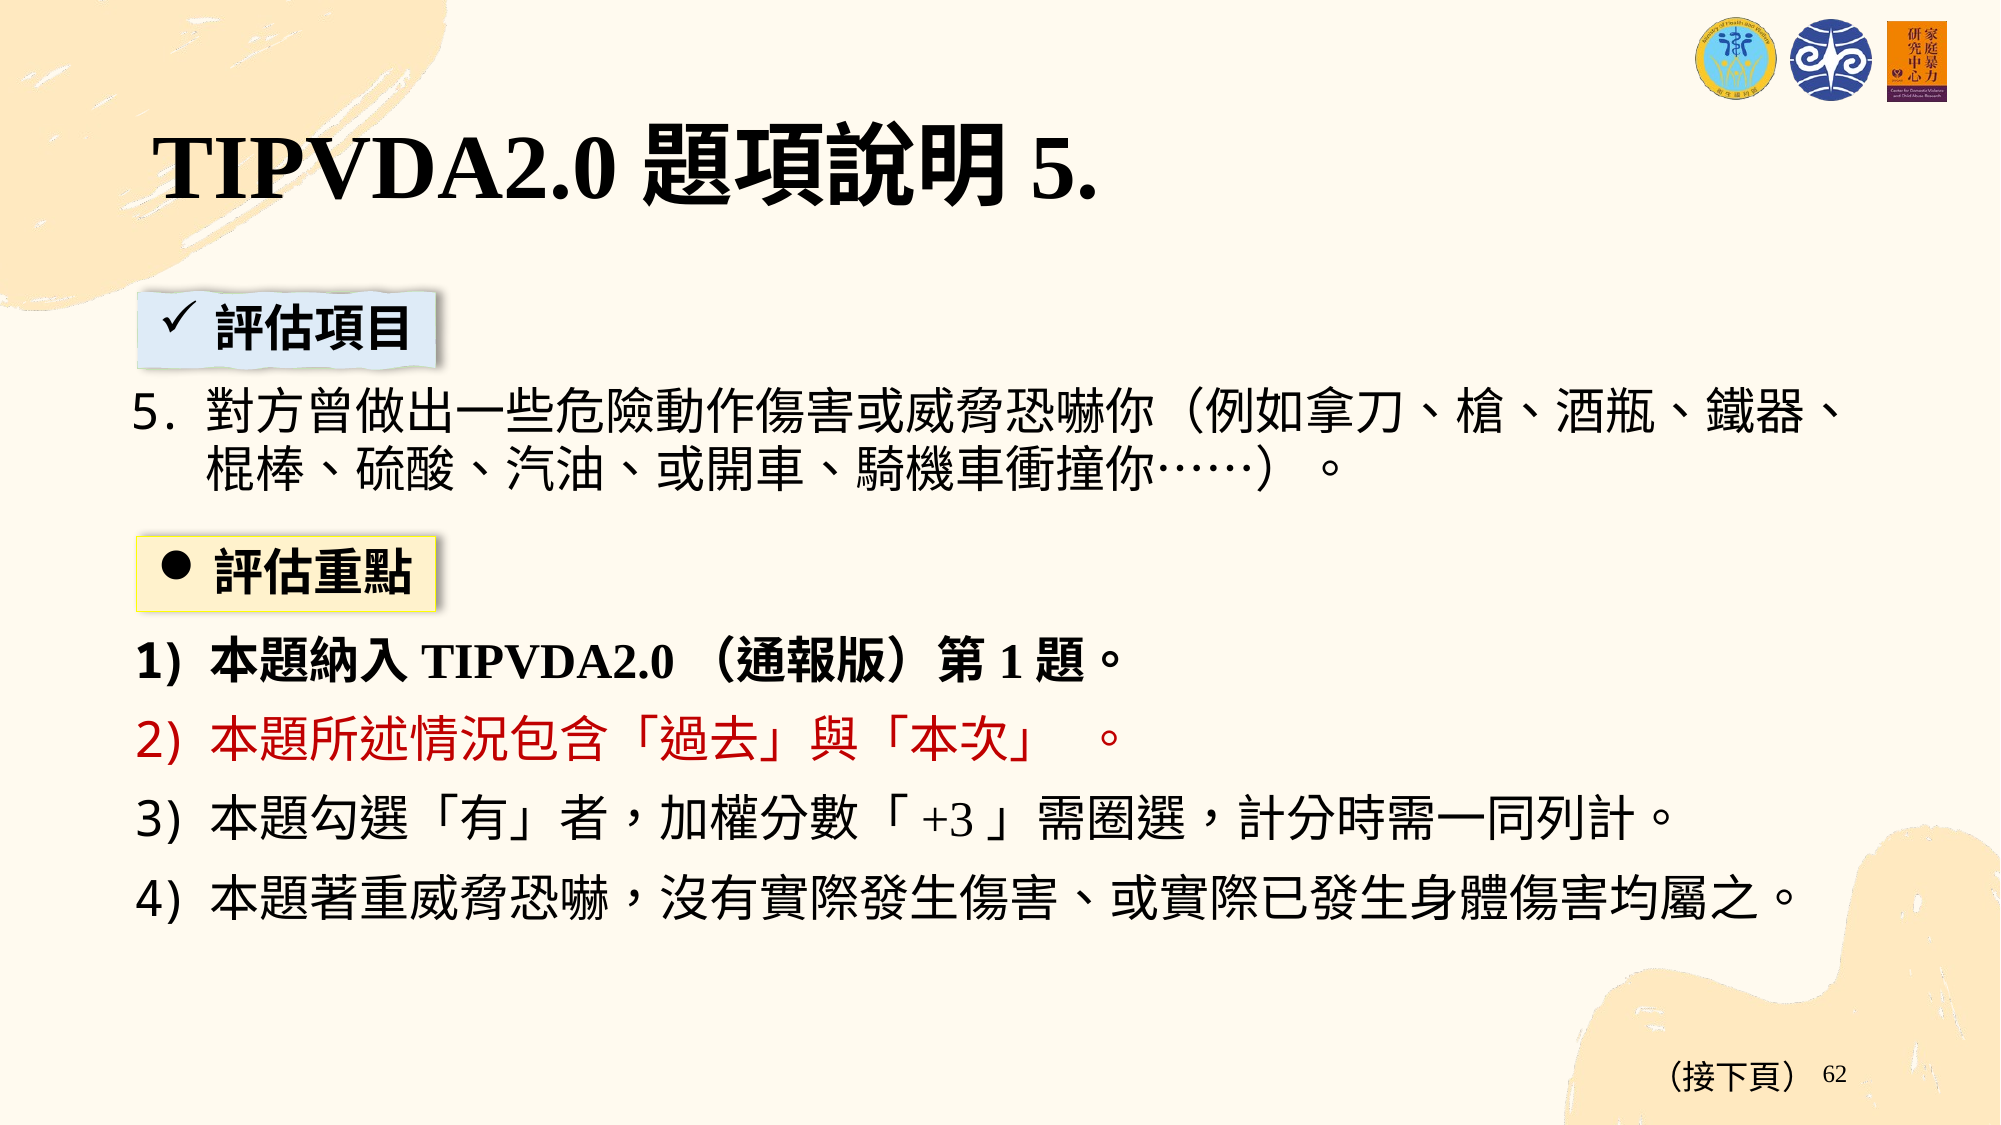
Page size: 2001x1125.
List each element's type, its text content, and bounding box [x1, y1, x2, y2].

text_box 評估項目 [137, 291, 436, 370]
text_box 對方曾做出一些危險動作傷害或威脅恐嚇你（例如拿刀、槍、酒瓶、鐵器、棍棒、硫酸、汽油、或開車、騎機車衝撞你……）。 [115, 373, 1885, 514]
title TIPVDA2.0題項說明5. [137, 59, 1863, 278]
list 評估重點 [136, 536, 436, 612]
picture [1695, 17, 1947, 102]
picture [1462, 799, 2001, 1125]
picture [0, 0, 485, 354]
text_box 本題納入TIPVDA2.0（通報版）第1題。 本題所述情況包含「過去」與「本次」 。 本題勾選「有」者，加權分數「+3」需圈選，計分時需一同列計。 本題著重威脅恐嚇，沒有實際發生傷害、或實際已發生身體傷害均屬之。 [119, 622, 1886, 694]
text_box （接下頁） [1603, 1015, 1831, 1111]
picture [1687, 905, 1701, 917]
